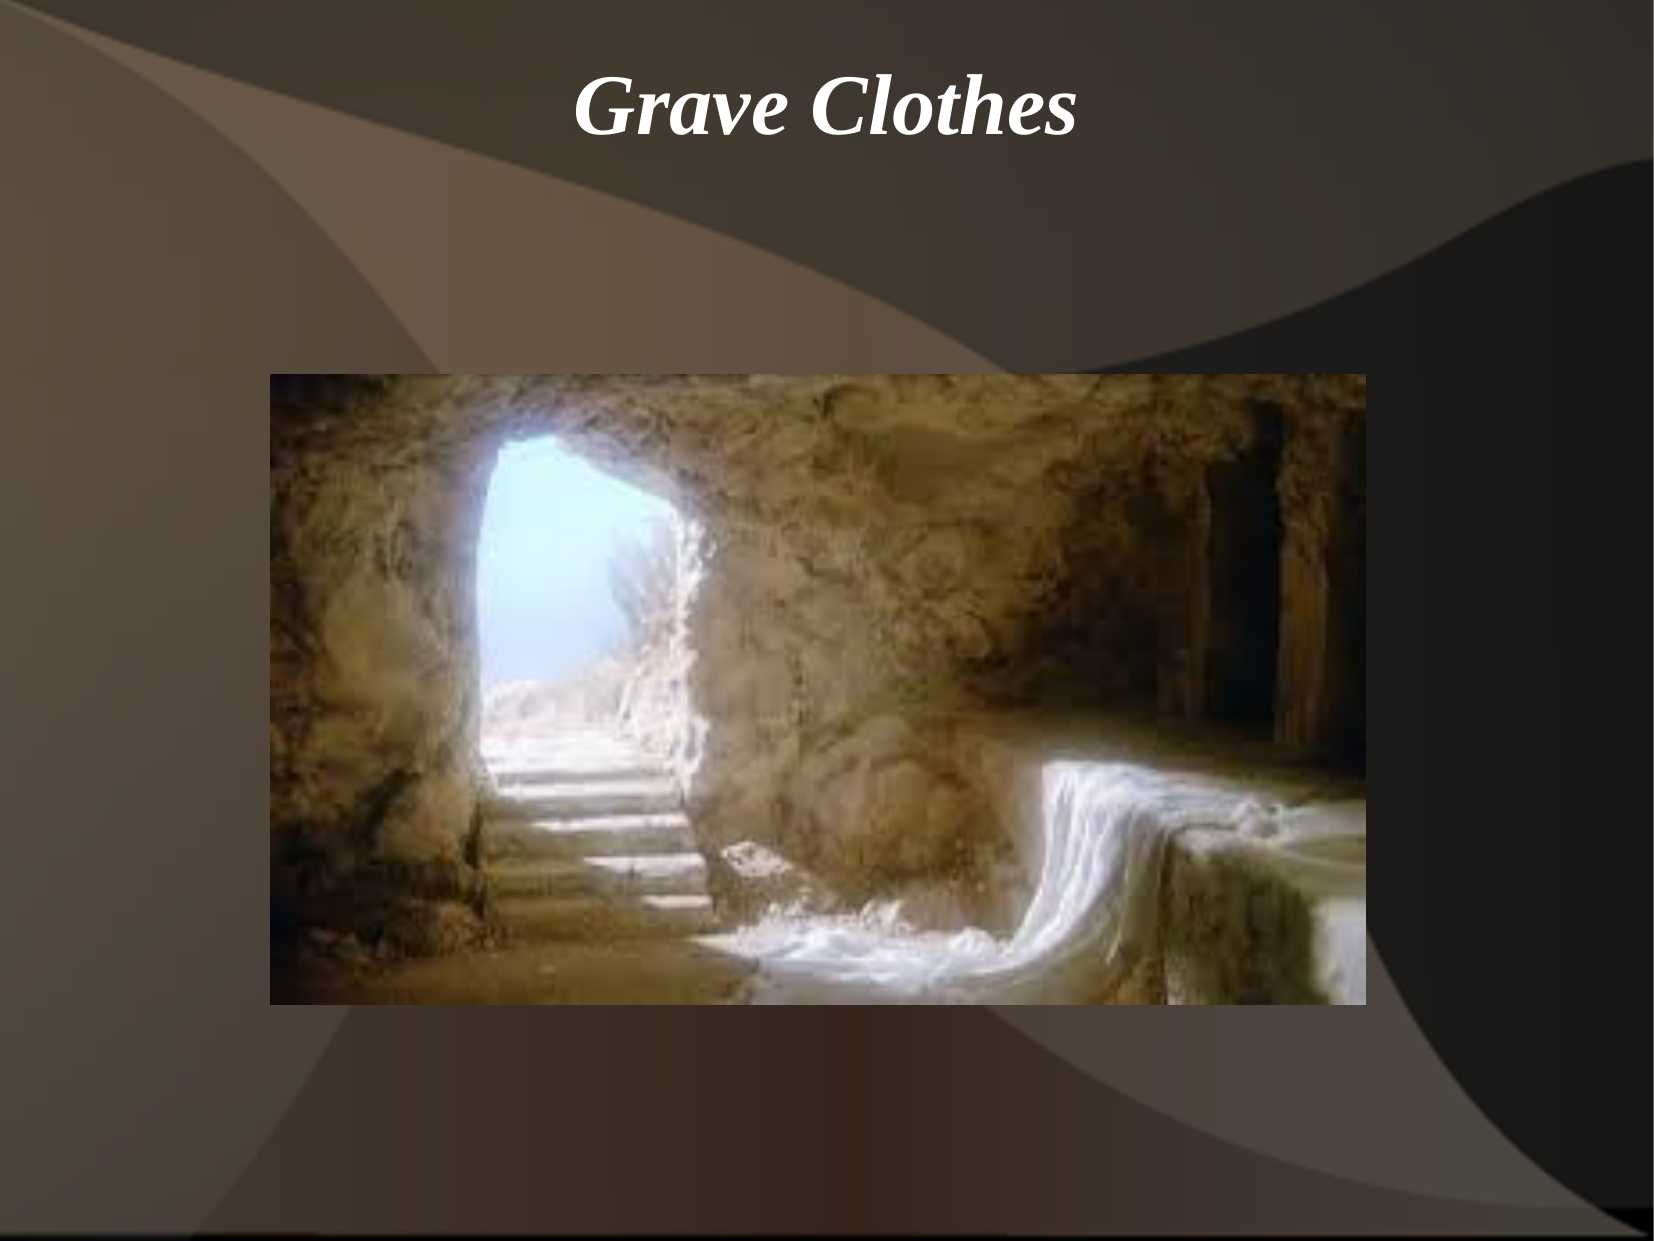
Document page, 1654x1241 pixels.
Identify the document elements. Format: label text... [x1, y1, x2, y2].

picture [0, 0, 1654, 1241]
title Grave Clothes [82, 49, 1571, 257]
